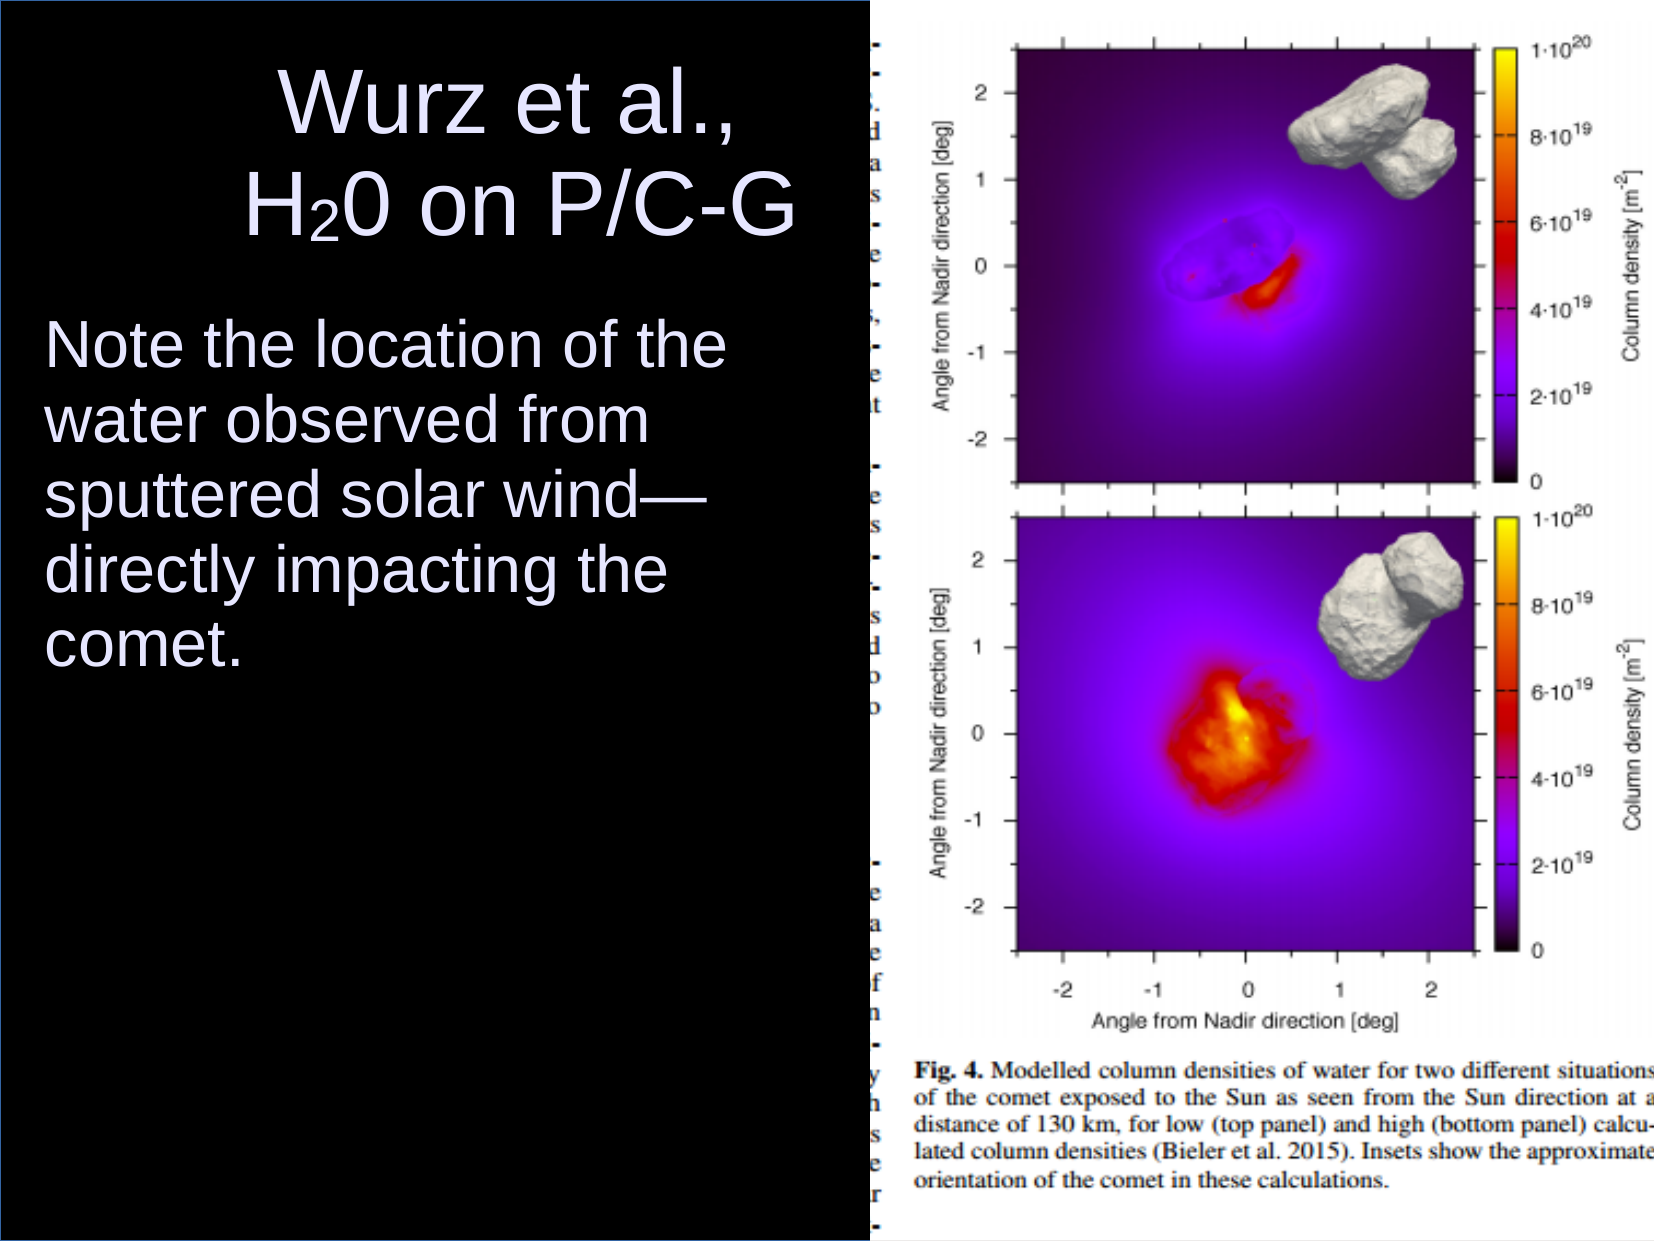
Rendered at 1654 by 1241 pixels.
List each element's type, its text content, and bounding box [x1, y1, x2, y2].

title Wurz et al., H20 on P/C-G [82, 37, 870, 269]
text_box Note the location of the water observed from sputtered solar wind—directly impacting the comet. [30, 300, 871, 1241]
picture [870, 0, 1654, 1241]
